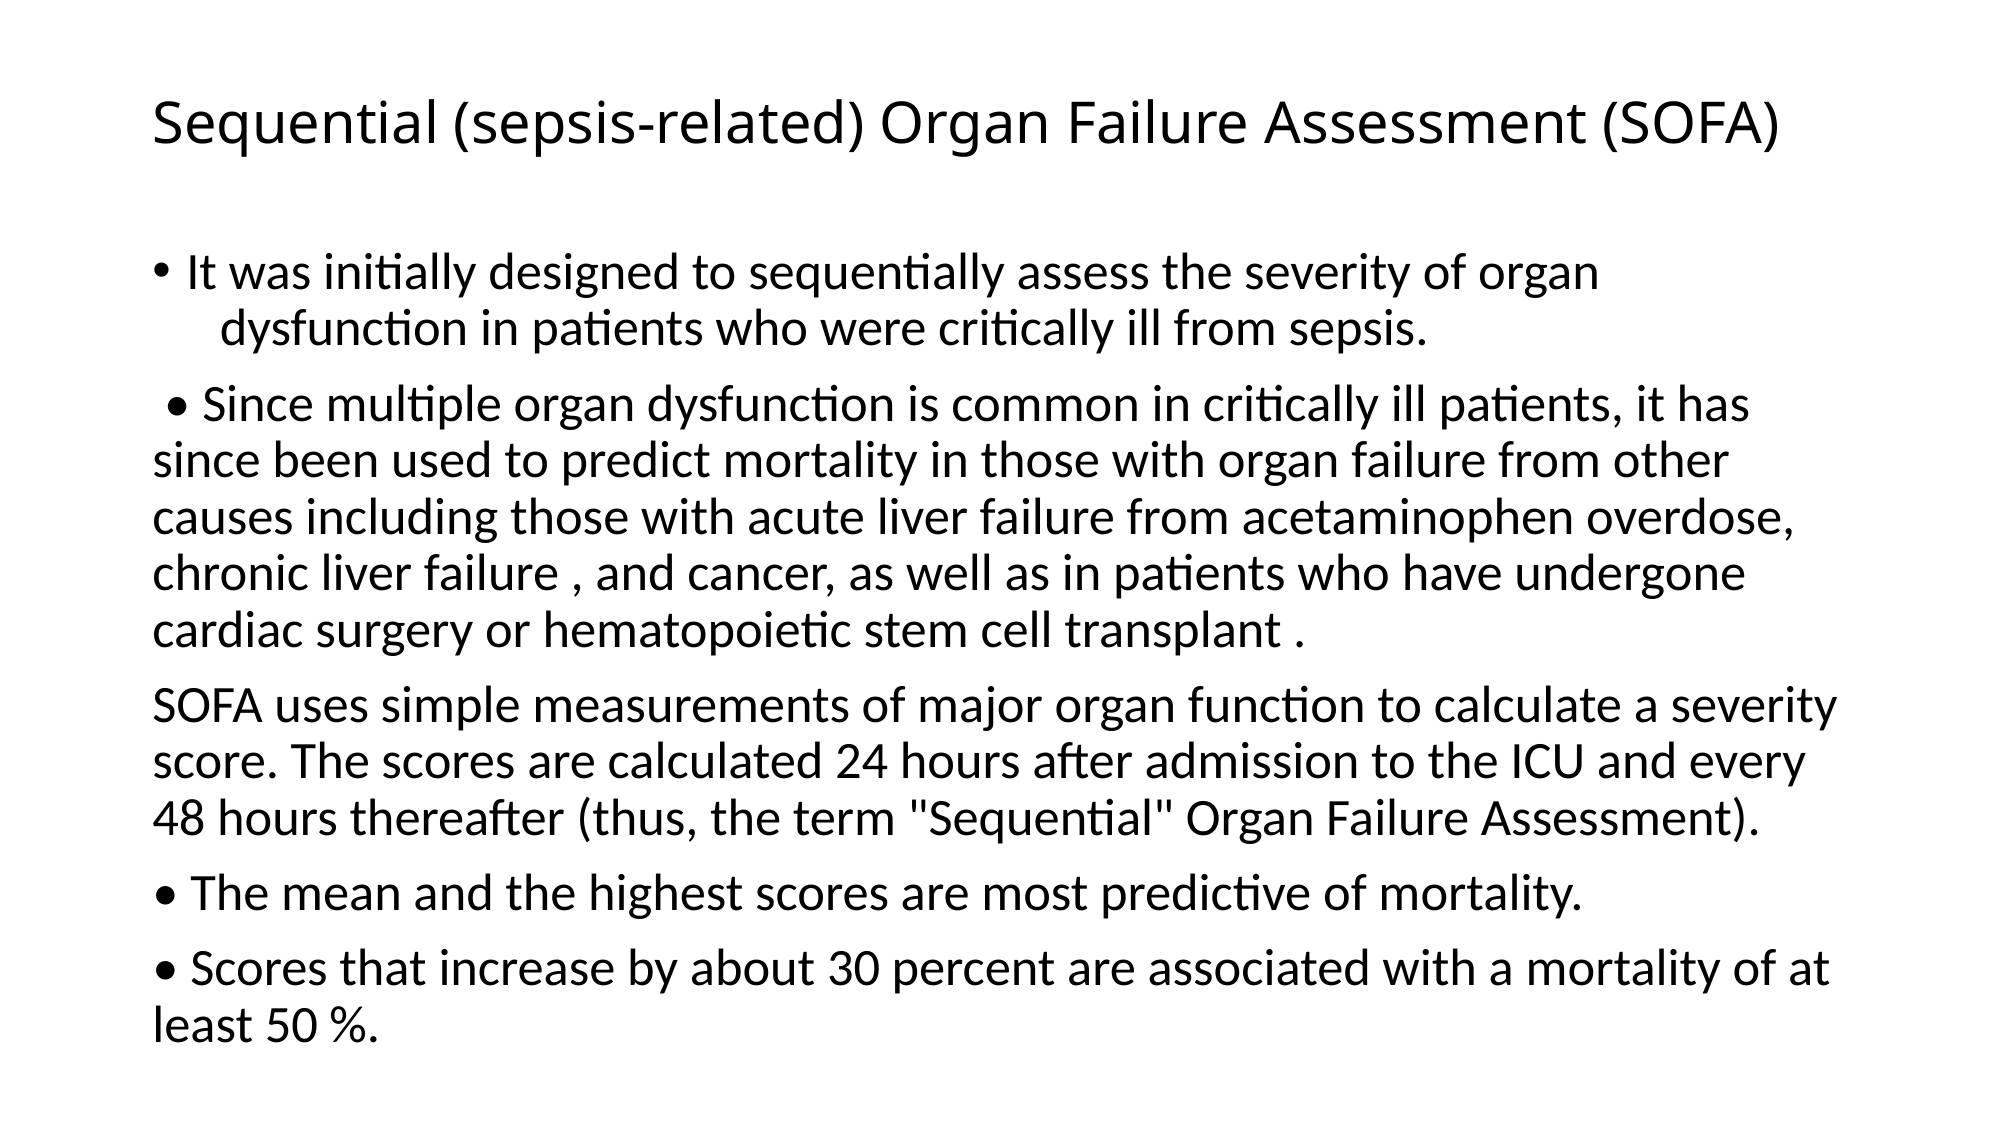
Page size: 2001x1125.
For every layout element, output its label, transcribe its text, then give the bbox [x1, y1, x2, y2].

title Sequential (sepsis-related) Organ Failure Assessment (SOFA) [137, 59, 1863, 191]
list It was initially designed to sequentially assess the severity of organ dysfunction in patients who were critically ill from sepsis. • Since multiple organ dysfunction is common in critically ill patients, it has since been used to predict mortality in those with organ failure from other causes including those with acute liver failure from acetaminophen overdose, chronic liver failure , and cancer, as well as in patients who have undergone cardiac surgery or hematopoietic stem cell transplant . SOFA uses simple measurements of major organ function to calculate a severity score. The scores are calculated 24 hours after admission to the ICU and every 48 hours thereafter (thus, the term "Sequential" Organ Failure Assessment). • The mean and the highest scores are most predictive of mortality. • Scores that increase by about 30 percent are associated with a mortality of at least 50 %. [137, 236, 1863, 1080]
